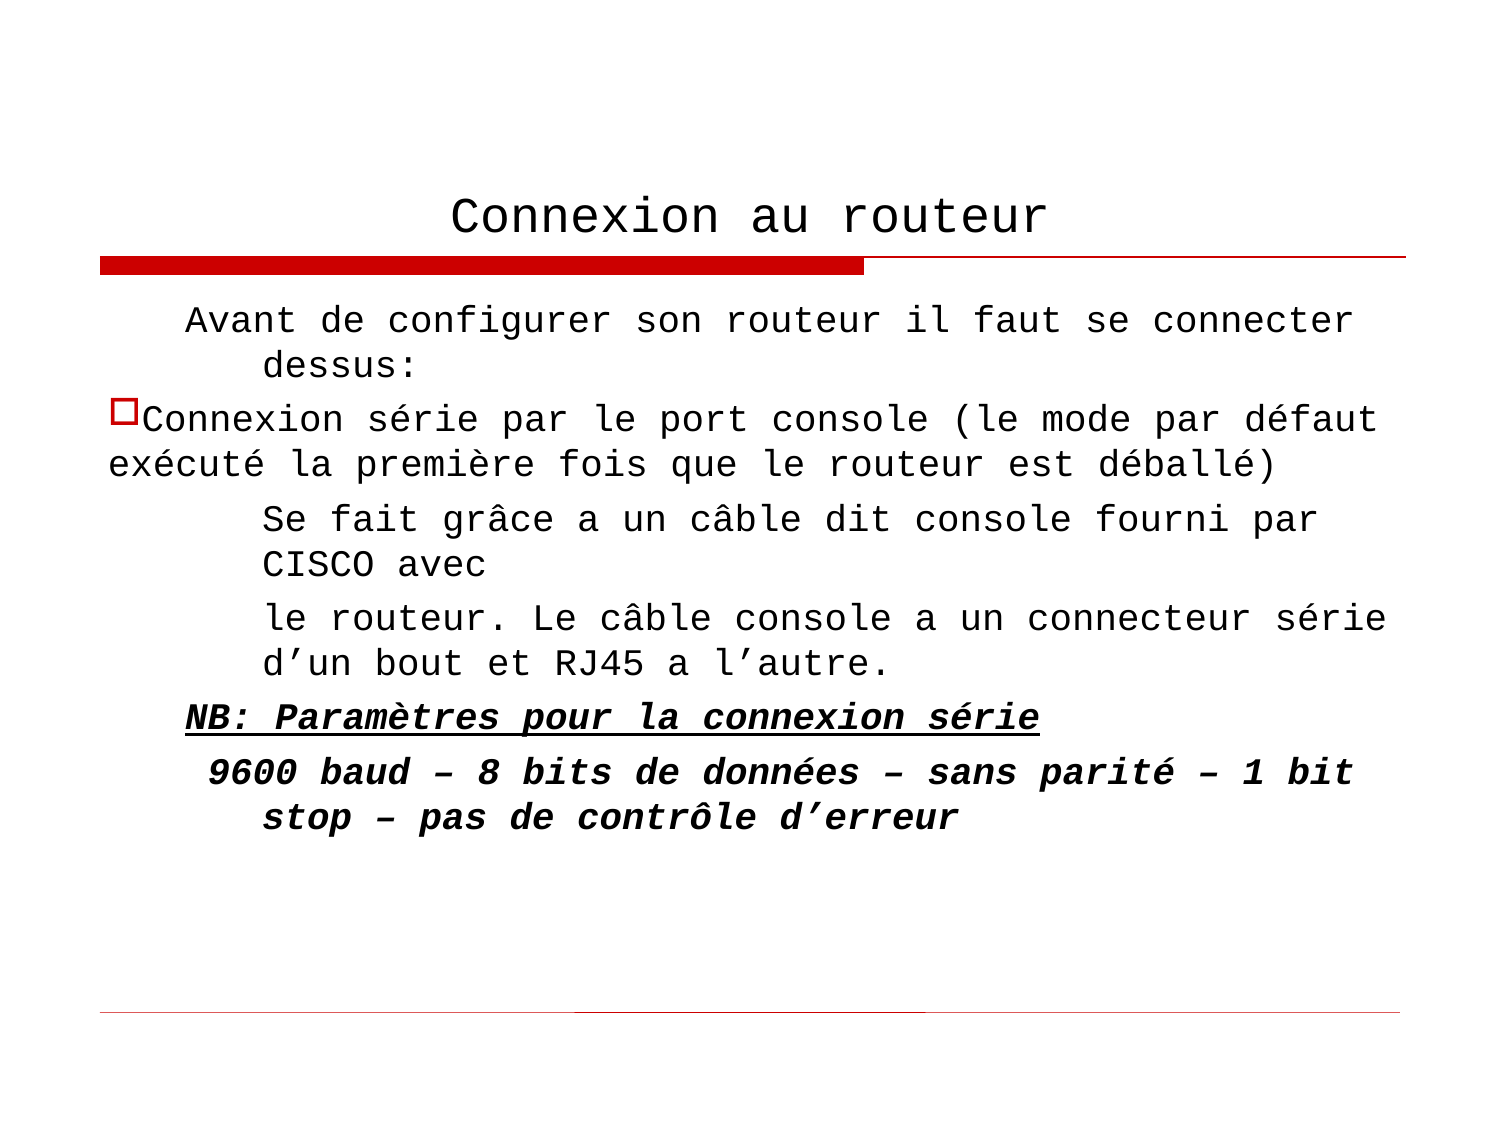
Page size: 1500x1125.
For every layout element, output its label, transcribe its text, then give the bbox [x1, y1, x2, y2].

title Connexion au routeur [94, 50, 1407, 250]
list Avant de configurer son routeur il faut se connecter dessus: Connexion série par le port console (le mode par défaut exécuté la première fois que le routeur est déballé) Se fait grâce a un câble dit console fourni par CISCO avec le routeur. Le câble console a un connecteur série d’un bout et RJ45 a l’autre. NB: Paramètres pour la connexion série 9600 baud – 8 bits de données – sans parité – 1 bit stop – pas de contrôle d’erreur [92, 287, 1406, 957]
